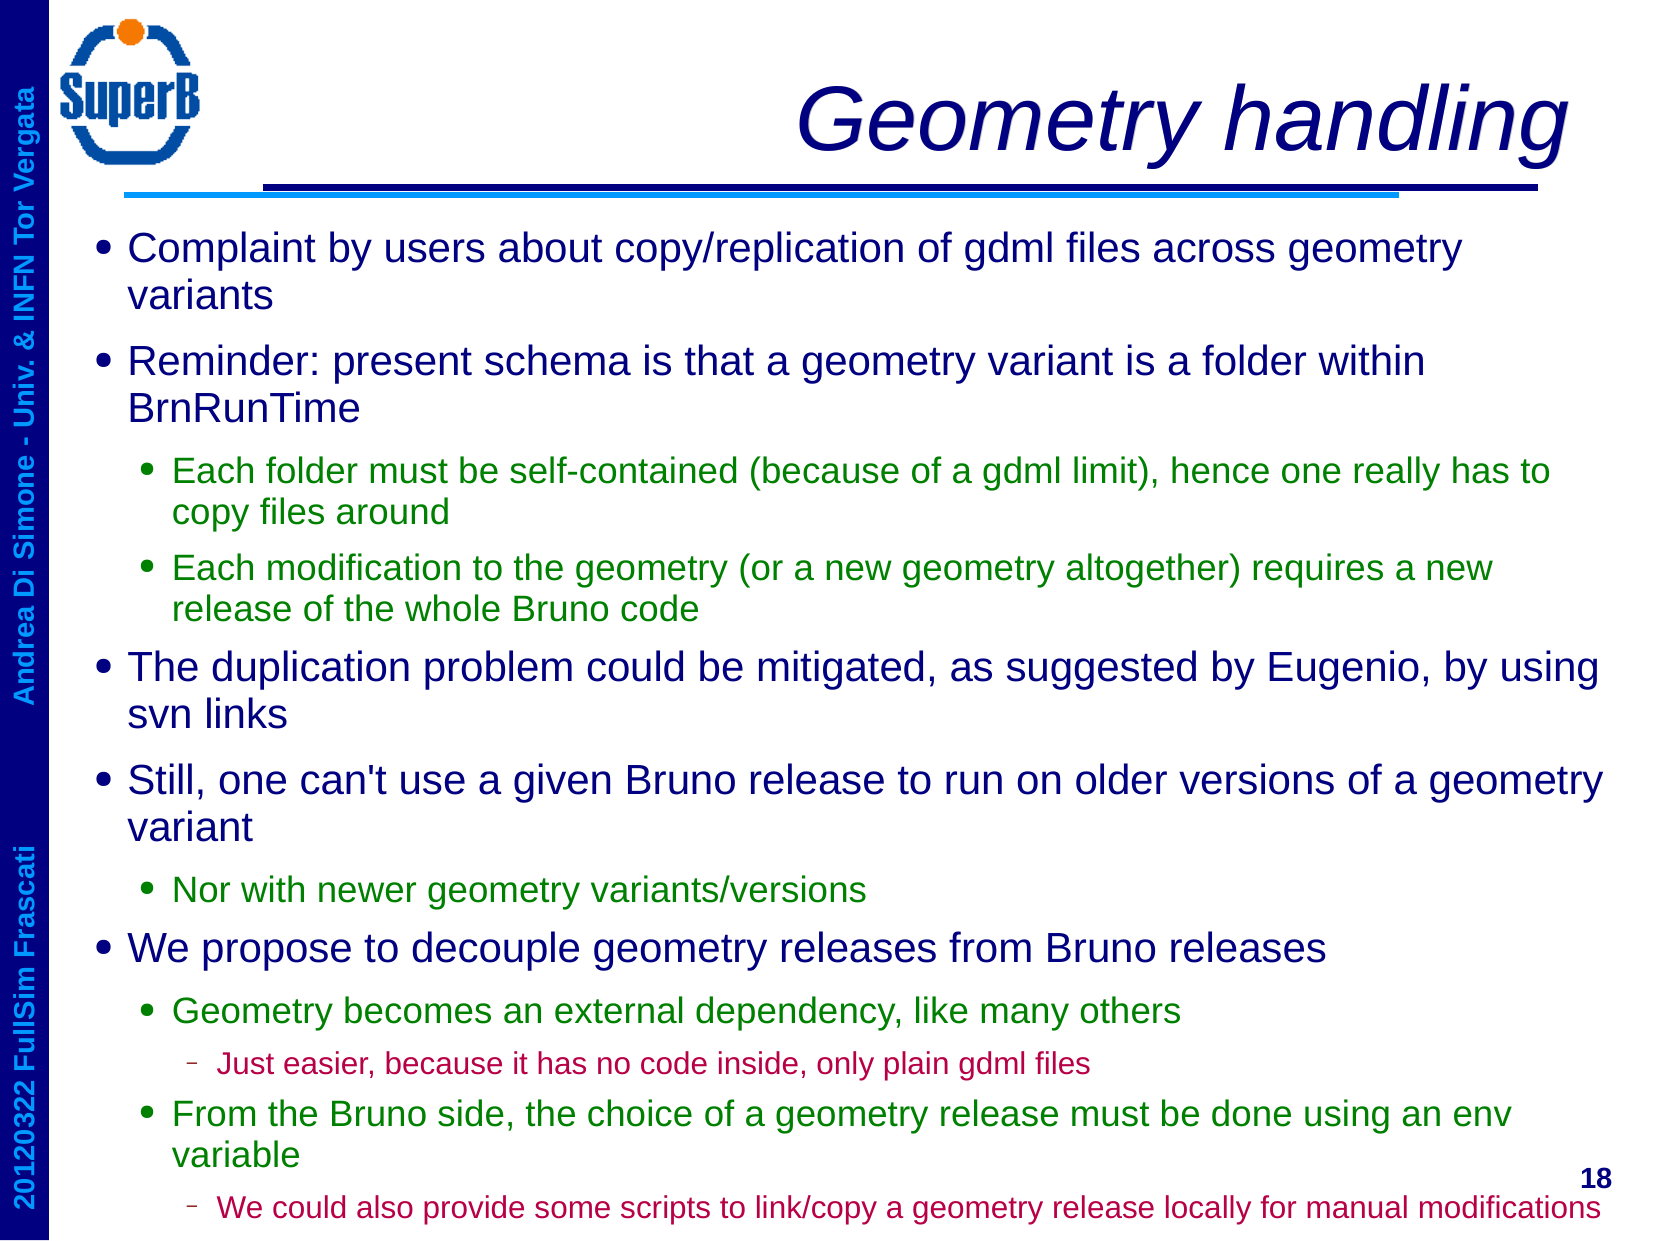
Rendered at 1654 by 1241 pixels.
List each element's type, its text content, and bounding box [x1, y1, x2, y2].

picture [51, 16, 208, 170]
list Complaint by users about copy/replication of gdml files across geometry variants Reminder: present schema is that a geometry variant is a folder within BrnRunTime Each folder must be self-contained (because of a gdml limit), hence one really has to copy files around Each modification to the geometry (or a new geometry altogether) requires a new release of the whole Bruno code The duplication problem could be mitigated, as suggested by Eugenio, by using svn links Still, one can't use a given Bruno release to run on older versions of a geometry variant Nor with newer geometry variants/versions We propose to decouple geometry releases from Bruno releases Geometry becomes an external dependency, like many others Just easier, because it has no code inside, only plain gdml files From the Bruno side, the choice of a geometry release must be done using an env variable We could also provide some scripts to link/copy a geometry release locally for manual modifications In this context, each geometry variant_version becomes a new geometry release A sensible numbering/naming scheme can be agreed upon Interaction with the release-building team lead to an agreement for a first simplified implementation, where svn tags are used as releases, and the production system takes care of assembling the correct runtime before submitting the jobs [82, 225, 1613, 1241]
title Geometry handling [82, 49, 1571, 188]
